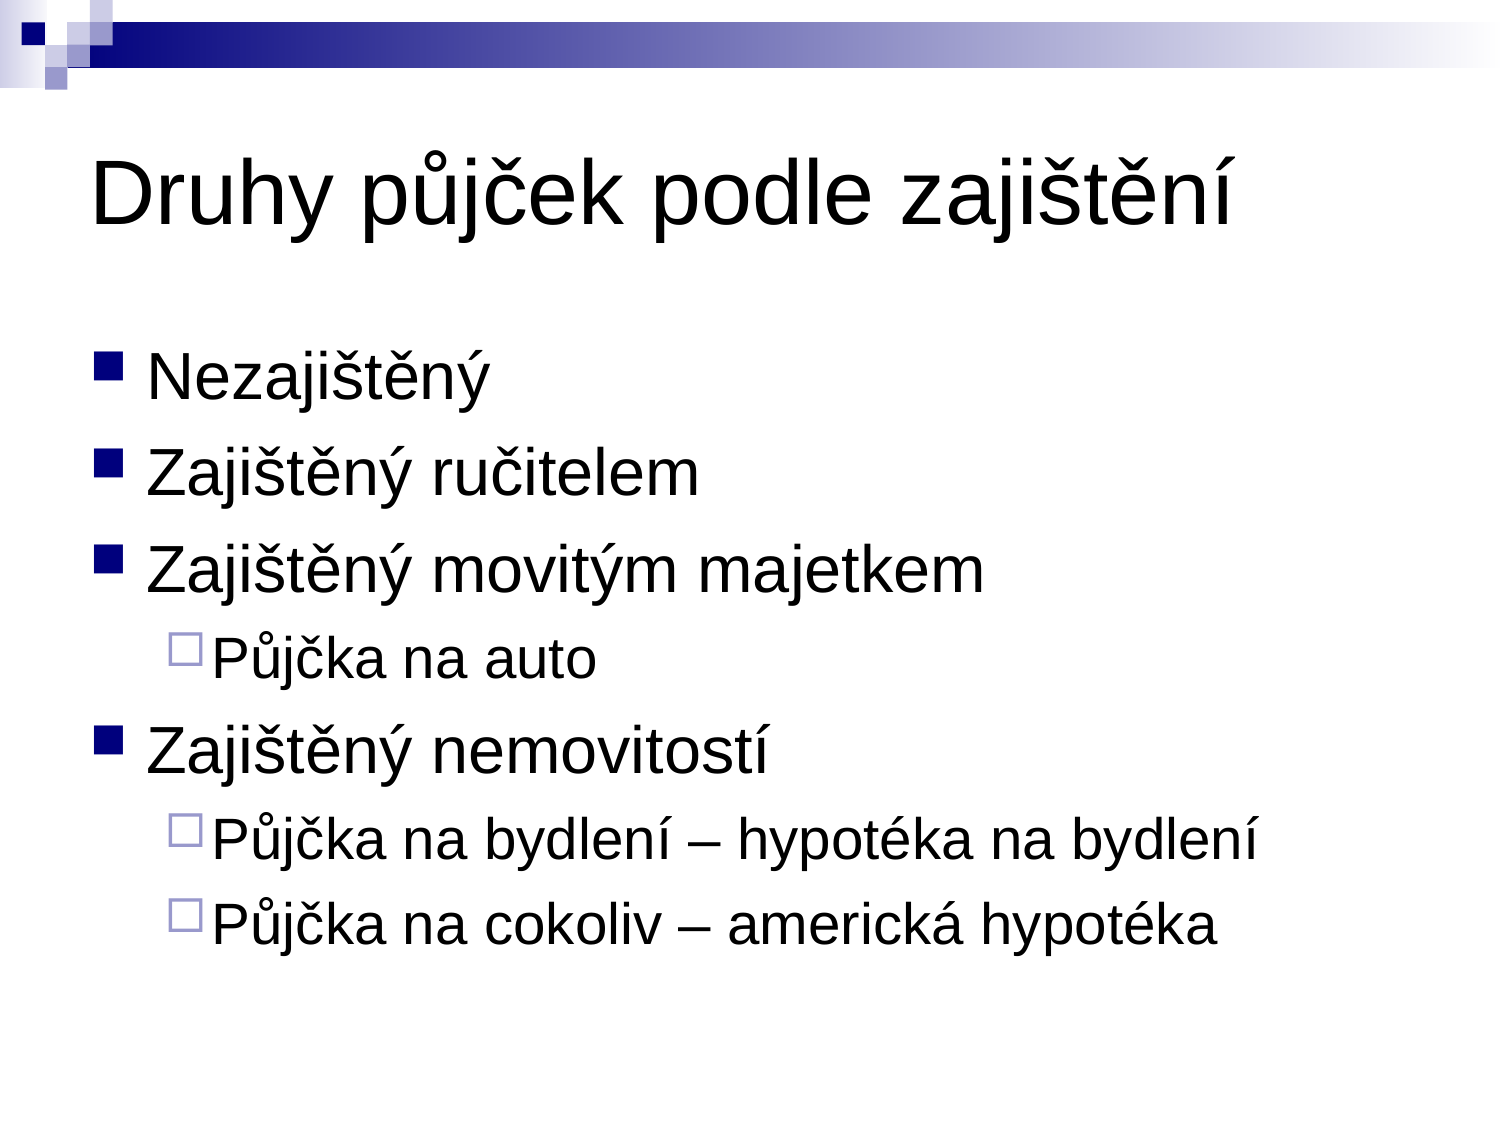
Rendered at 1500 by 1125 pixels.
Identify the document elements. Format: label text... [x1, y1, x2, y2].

list Nezajištěný Zajištěný ručitelem Zajištěný movitým majetkem Půjčka na auto Zajištěný nemovitostí Půjčka na bydlení – hypotéka na bydlení Půjčka na cokoliv – americká hypotéka [75, 324, 1426, 1061]
title Druhy půjček podle zajištění [75, 75, 1426, 301]
